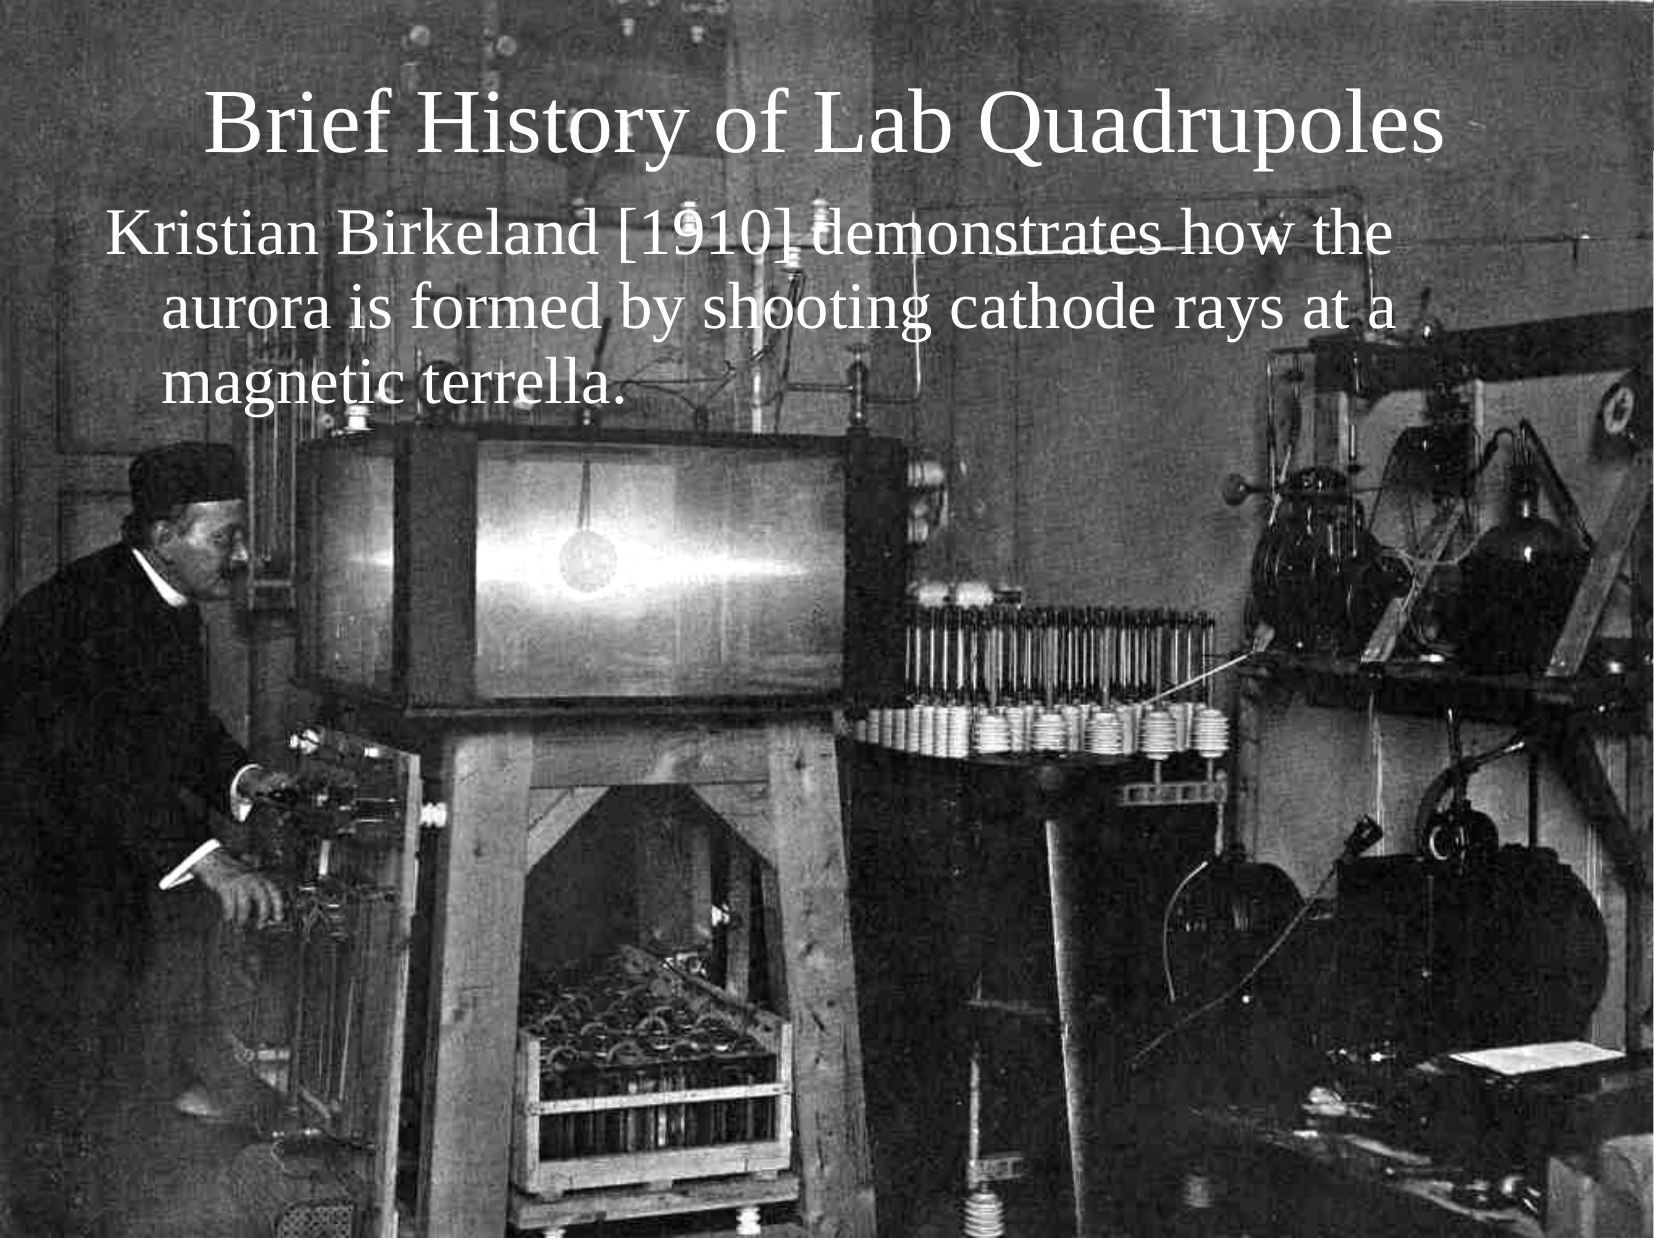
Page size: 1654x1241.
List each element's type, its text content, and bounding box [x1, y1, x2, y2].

list Kristian Birkeland [1910] demonstrates how the aurora is formed by shooting cathode rays at a magnetic terrella. [104, 195, 1455, 496]
title Brief History of Lab Quadrupoles [121, 19, 1532, 225]
picture [0, 0, 1654, 1238]
